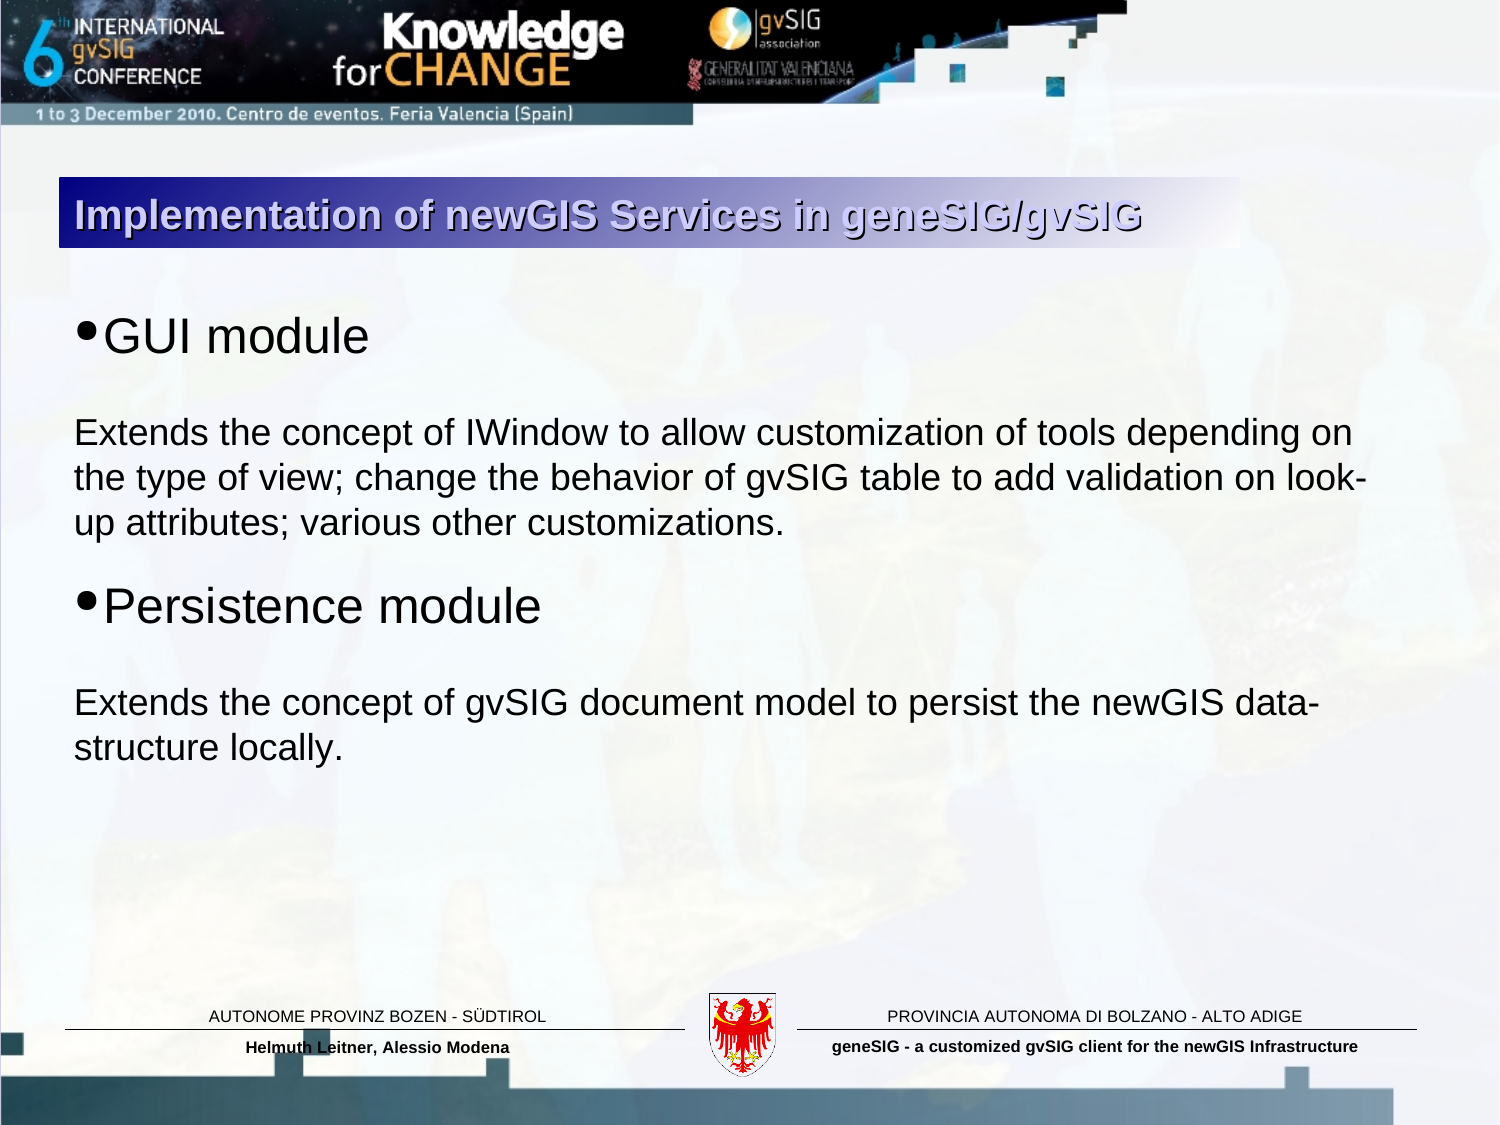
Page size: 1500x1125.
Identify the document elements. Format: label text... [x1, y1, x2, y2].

text_box GUI module Extends the concept of IWindow to allow customization of tools depending on the type of view; change the behavior of gvSIG table to add validation on look-up attributes; various other customizations. Persistence module Extends the concept of gvSIG document model to persist the newGIS data-structure locally. [59, 265, 1418, 776]
text_box Implementation of newGIS Services in geneSIG/gvSIG [59, 177, 1241, 248]
picture [0, 0, 1500, 1125]
